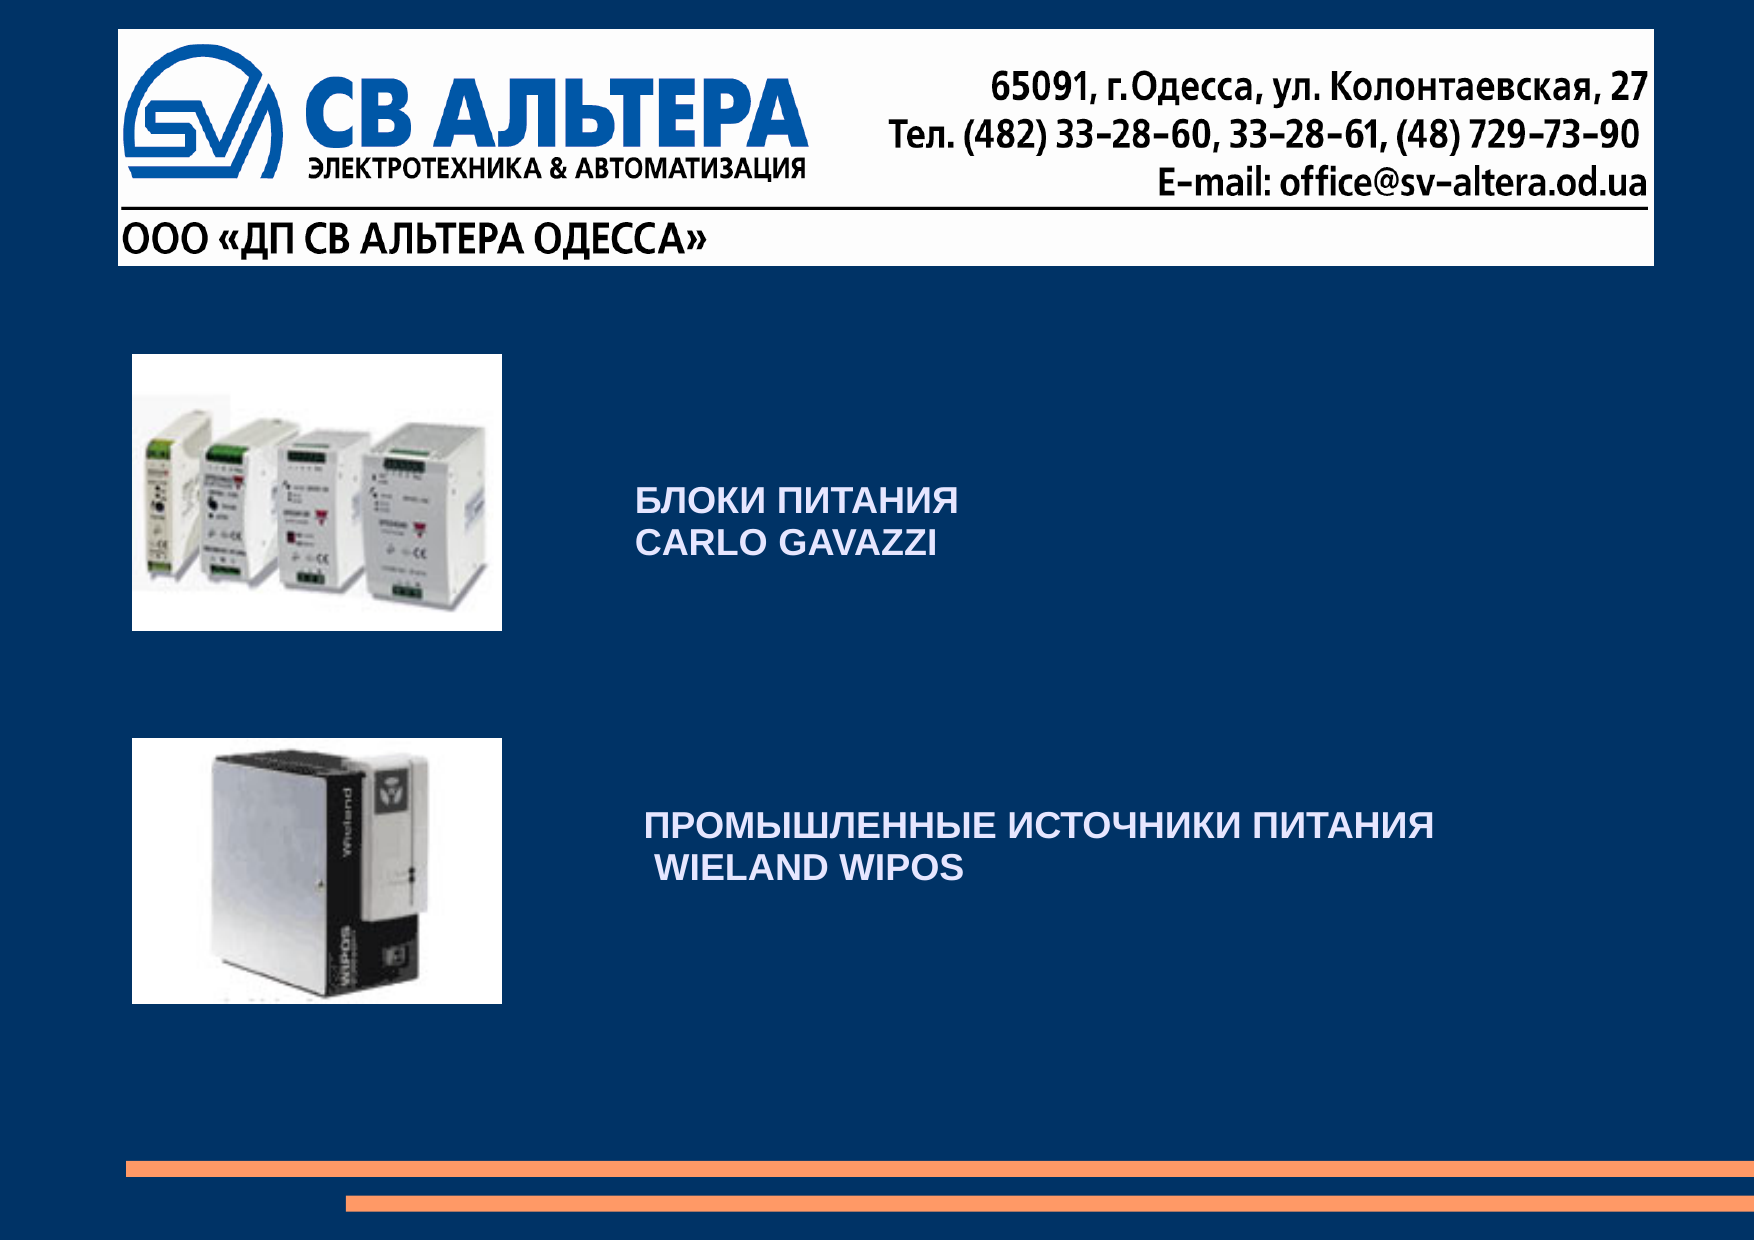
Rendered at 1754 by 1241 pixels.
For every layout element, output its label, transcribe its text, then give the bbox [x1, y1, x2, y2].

text_box БЛОКИ ПИТАНИЯ CARLO GAVAZZI [620, 472, 1275, 574]
picture [118, 29, 1654, 266]
picture [132, 354, 502, 631]
text_box ПРОМЫШЛЕННЫЕ ИСТОЧНИКИ ПИТАНИЯ WIELAND WIPOS [628, 797, 1574, 899]
picture [132, 738, 502, 1004]
